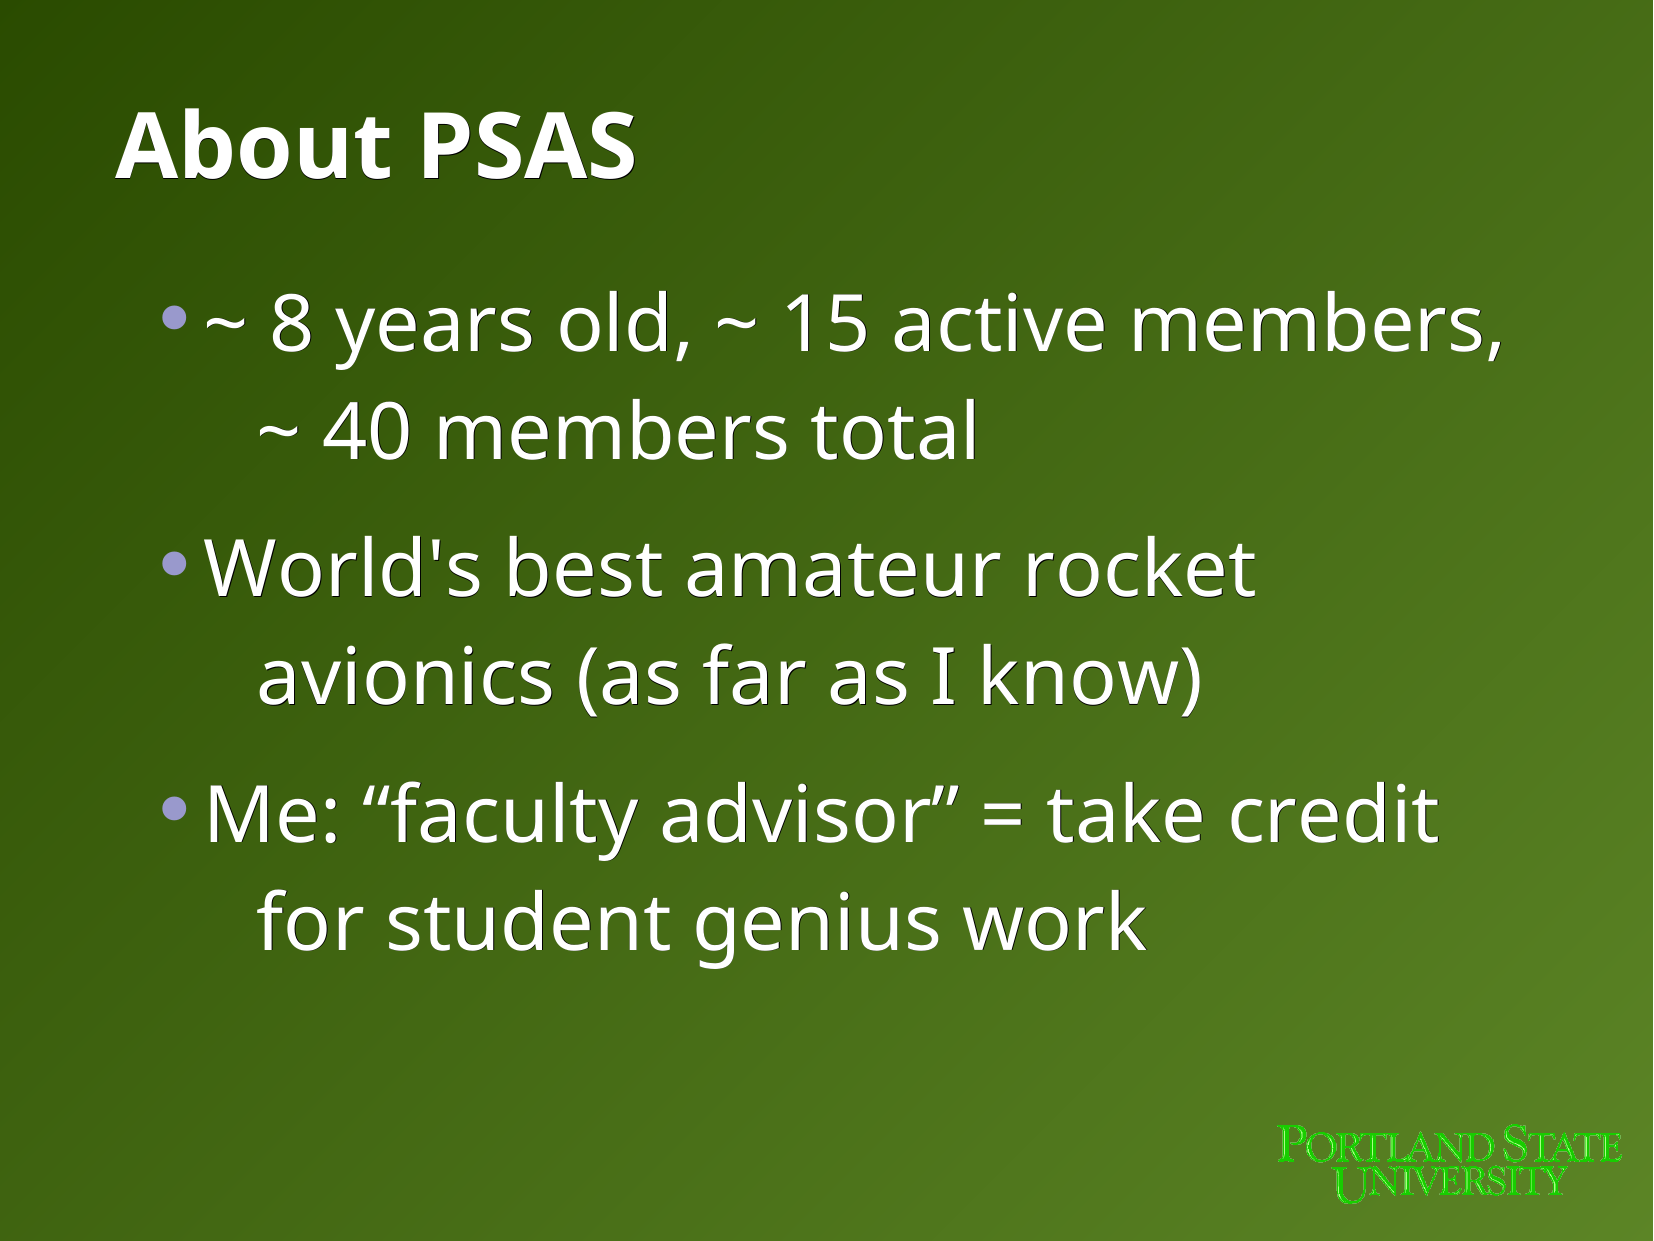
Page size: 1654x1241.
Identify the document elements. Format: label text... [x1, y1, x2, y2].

list ~ 8 years old, ~ 15 active members, ~ 40 members total World's best amateur rocket avionics (as far as I know) Me: “faculty advisor” = take credit for student genius work [115, 266, 1528, 1048]
picture [1277, 1124, 1622, 1204]
title About PSAS [115, 86, 1528, 200]
